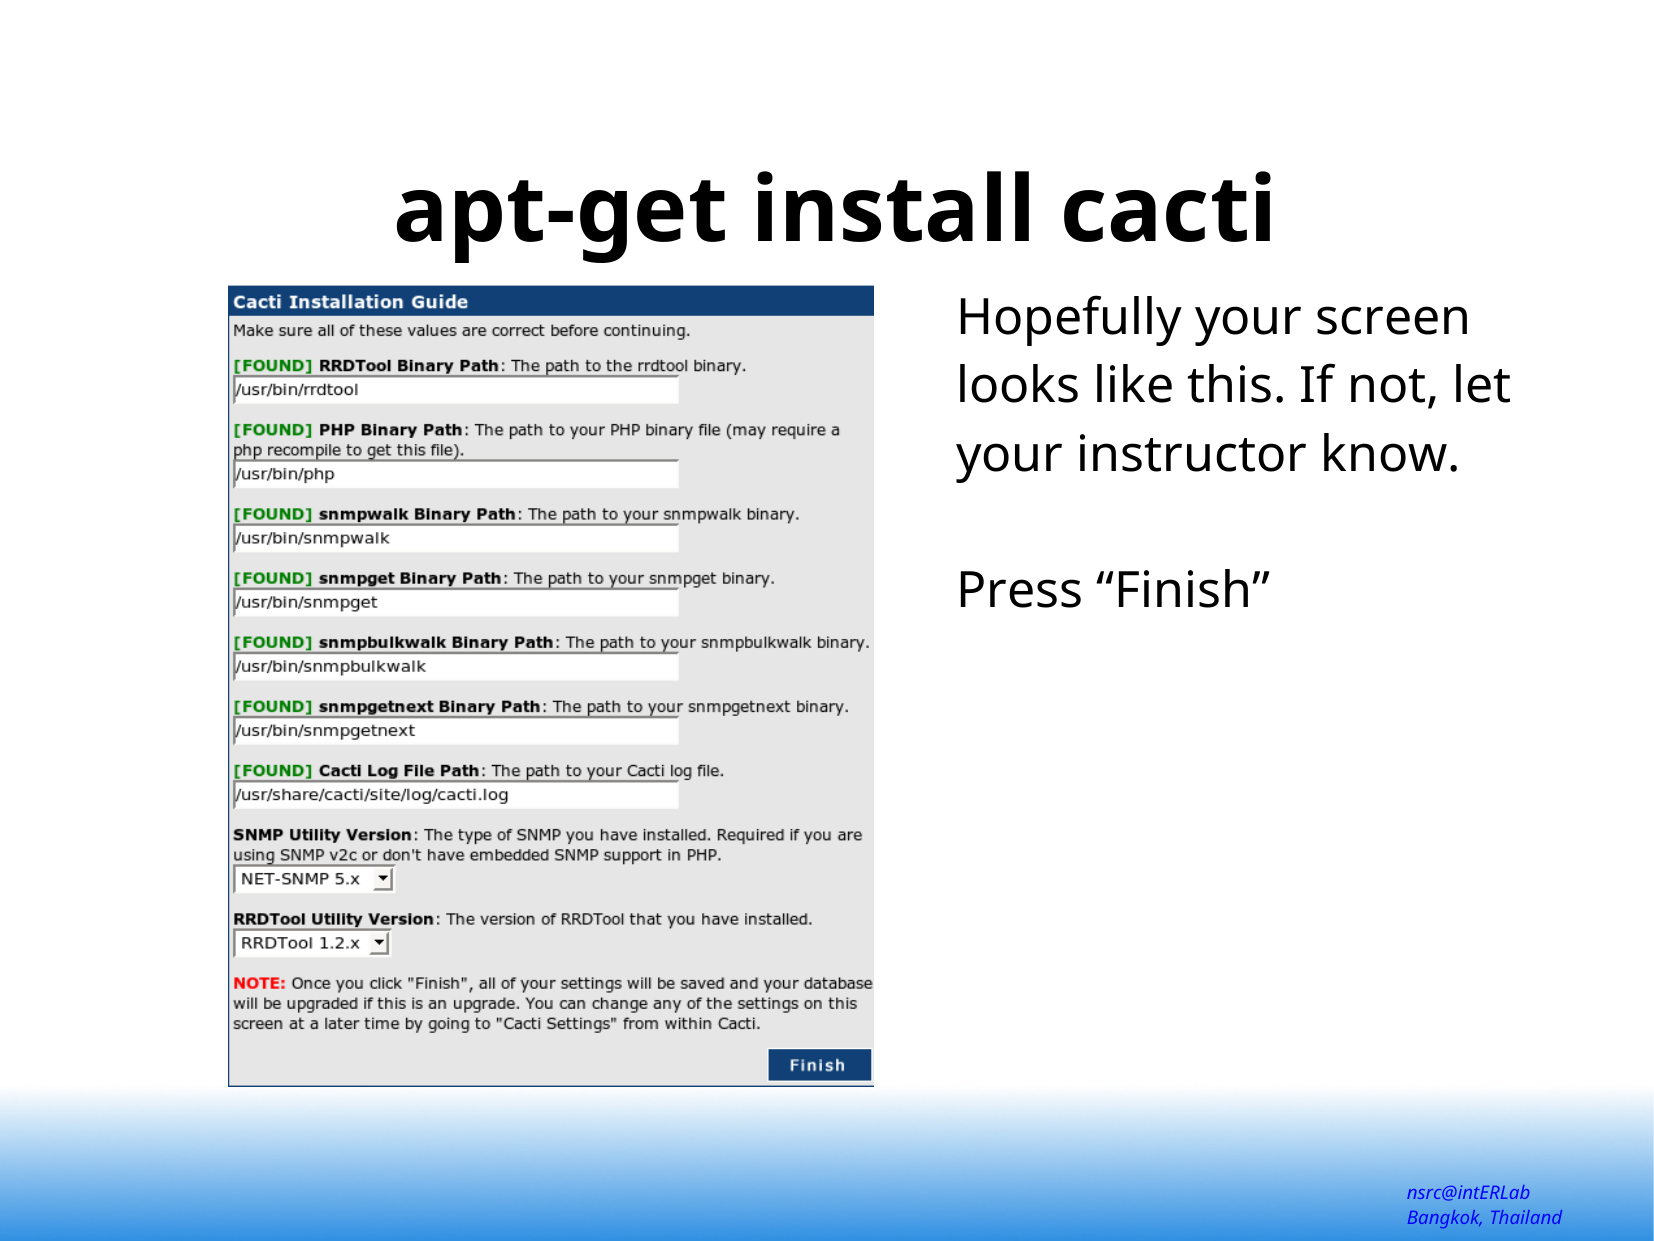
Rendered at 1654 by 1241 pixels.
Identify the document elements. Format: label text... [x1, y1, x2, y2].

title apt-get install cacti [121, 102, 1534, 310]
picture [0, 282, 1654, 1241]
text_box Hopefully your screen looks like this. If not, let your instructor know. Press “Finish” [956, 280, 1575, 585]
